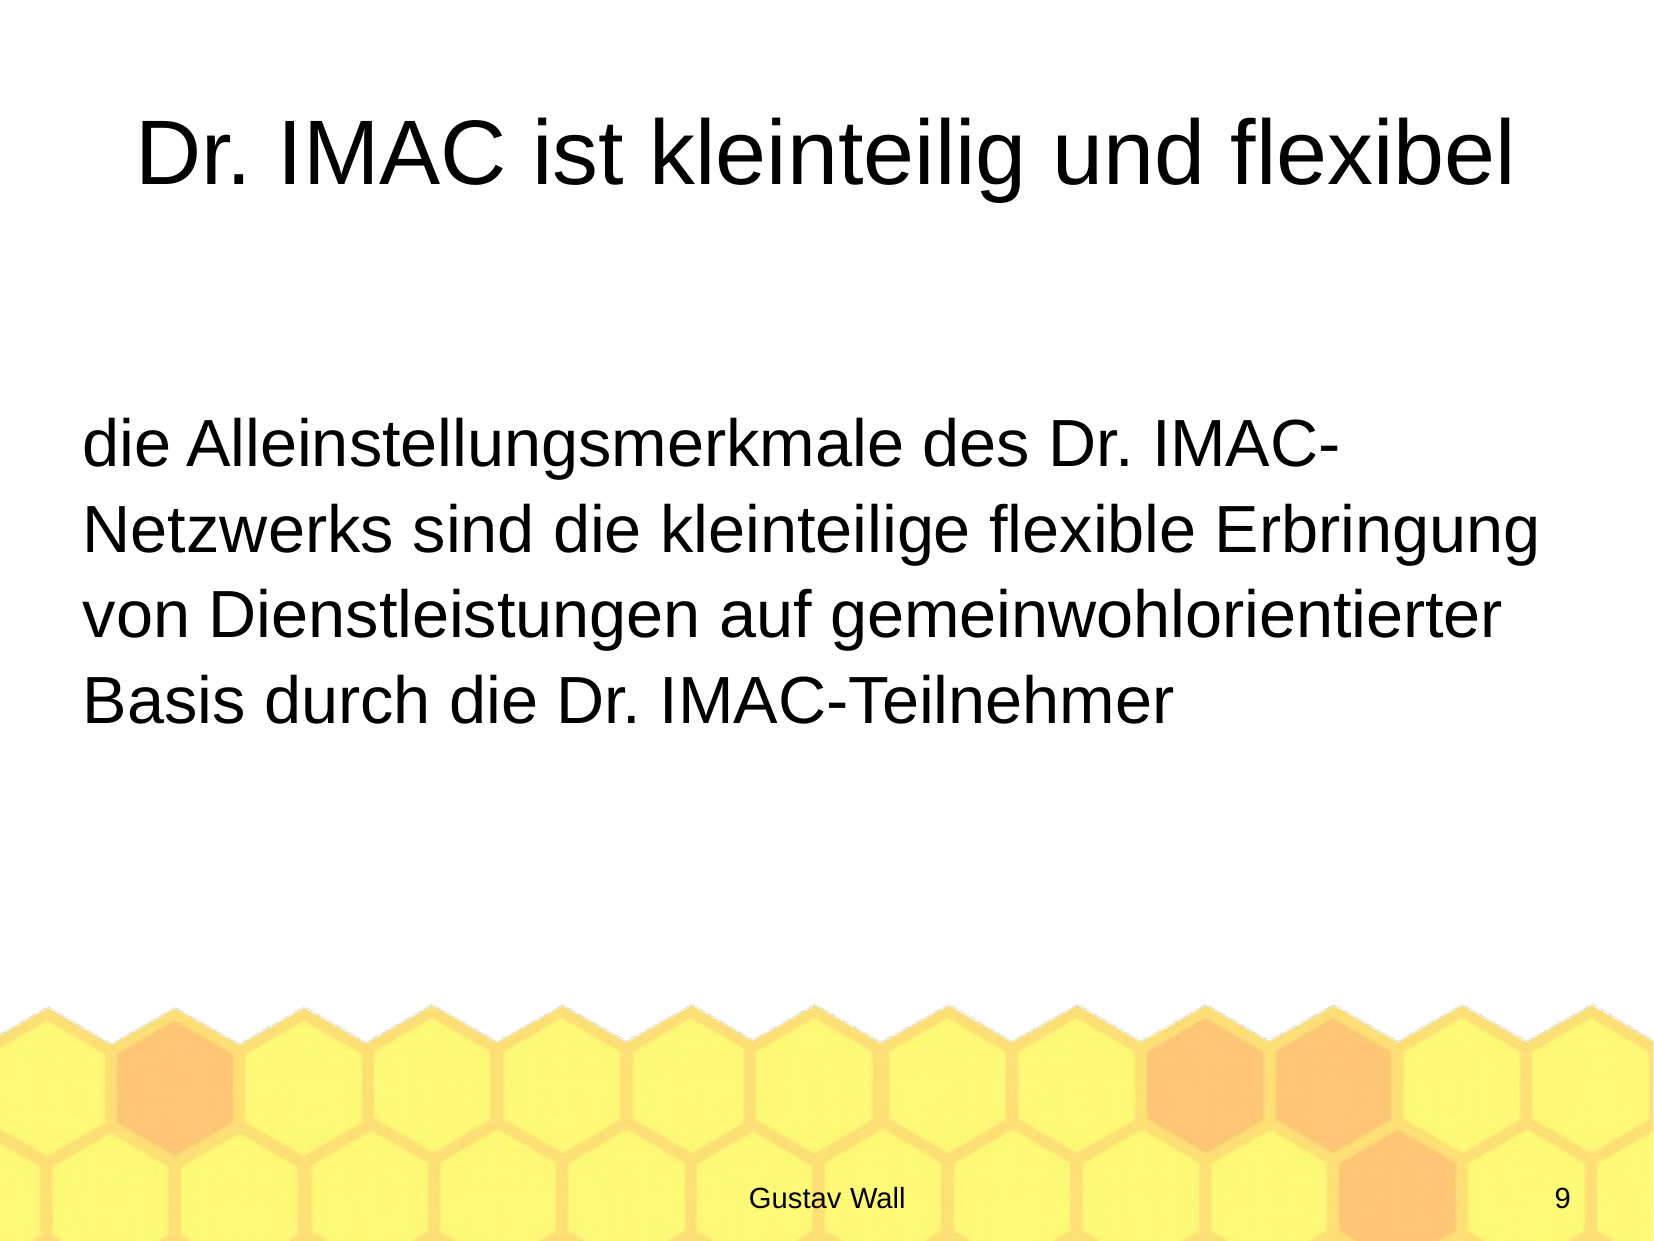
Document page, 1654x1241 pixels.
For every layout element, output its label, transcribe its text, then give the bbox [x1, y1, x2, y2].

title Dr. IMAC ist kleinteilig und flexibel [82, 49, 1571, 257]
picture [0, 1001, 1654, 1241]
list die Alleinstellungsmerkmale des Dr. IMAC-Netzwerks sind die kleinteilige flexible Erbringung von Dienstleistungen auf gemeinwohlorientierter Basis durch die Dr. IMAC-Teilnehmer [82, 290, 1571, 1010]
